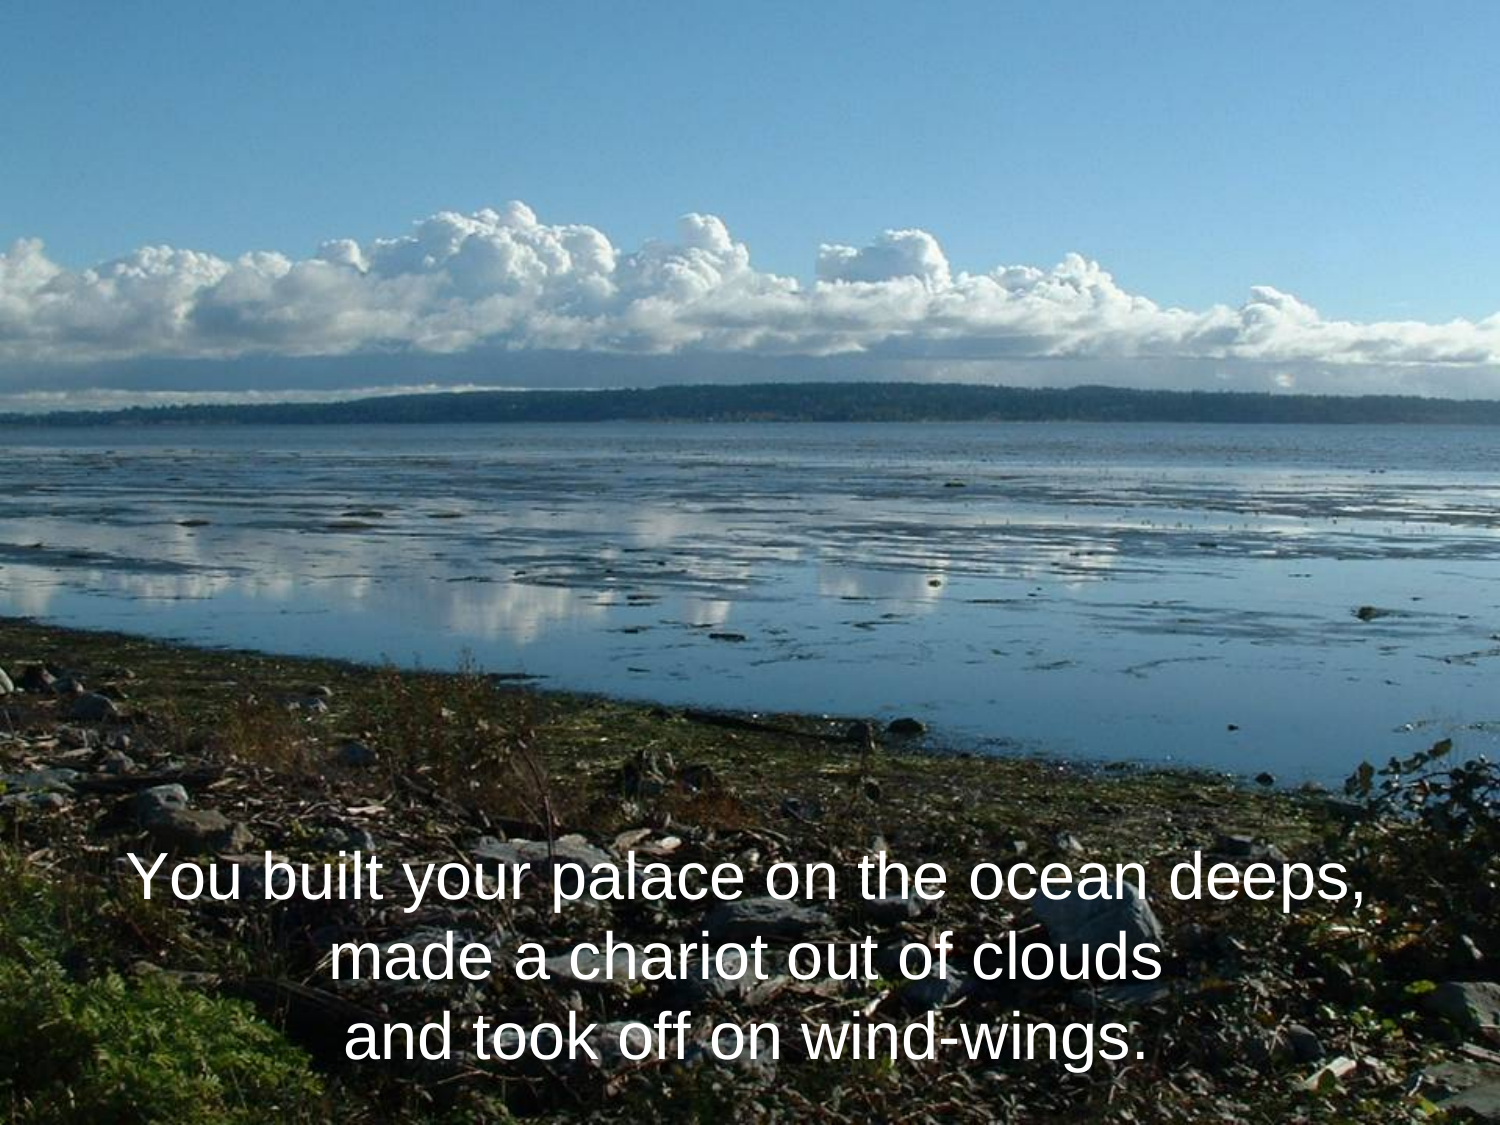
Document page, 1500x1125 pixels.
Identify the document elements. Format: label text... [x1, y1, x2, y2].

picture [0, 0, 1500, 1125]
text_box You built your palace on the ocean deeps, made a chariot out of clouds and took off on wind-wings. [50, 824, 1463, 1081]
